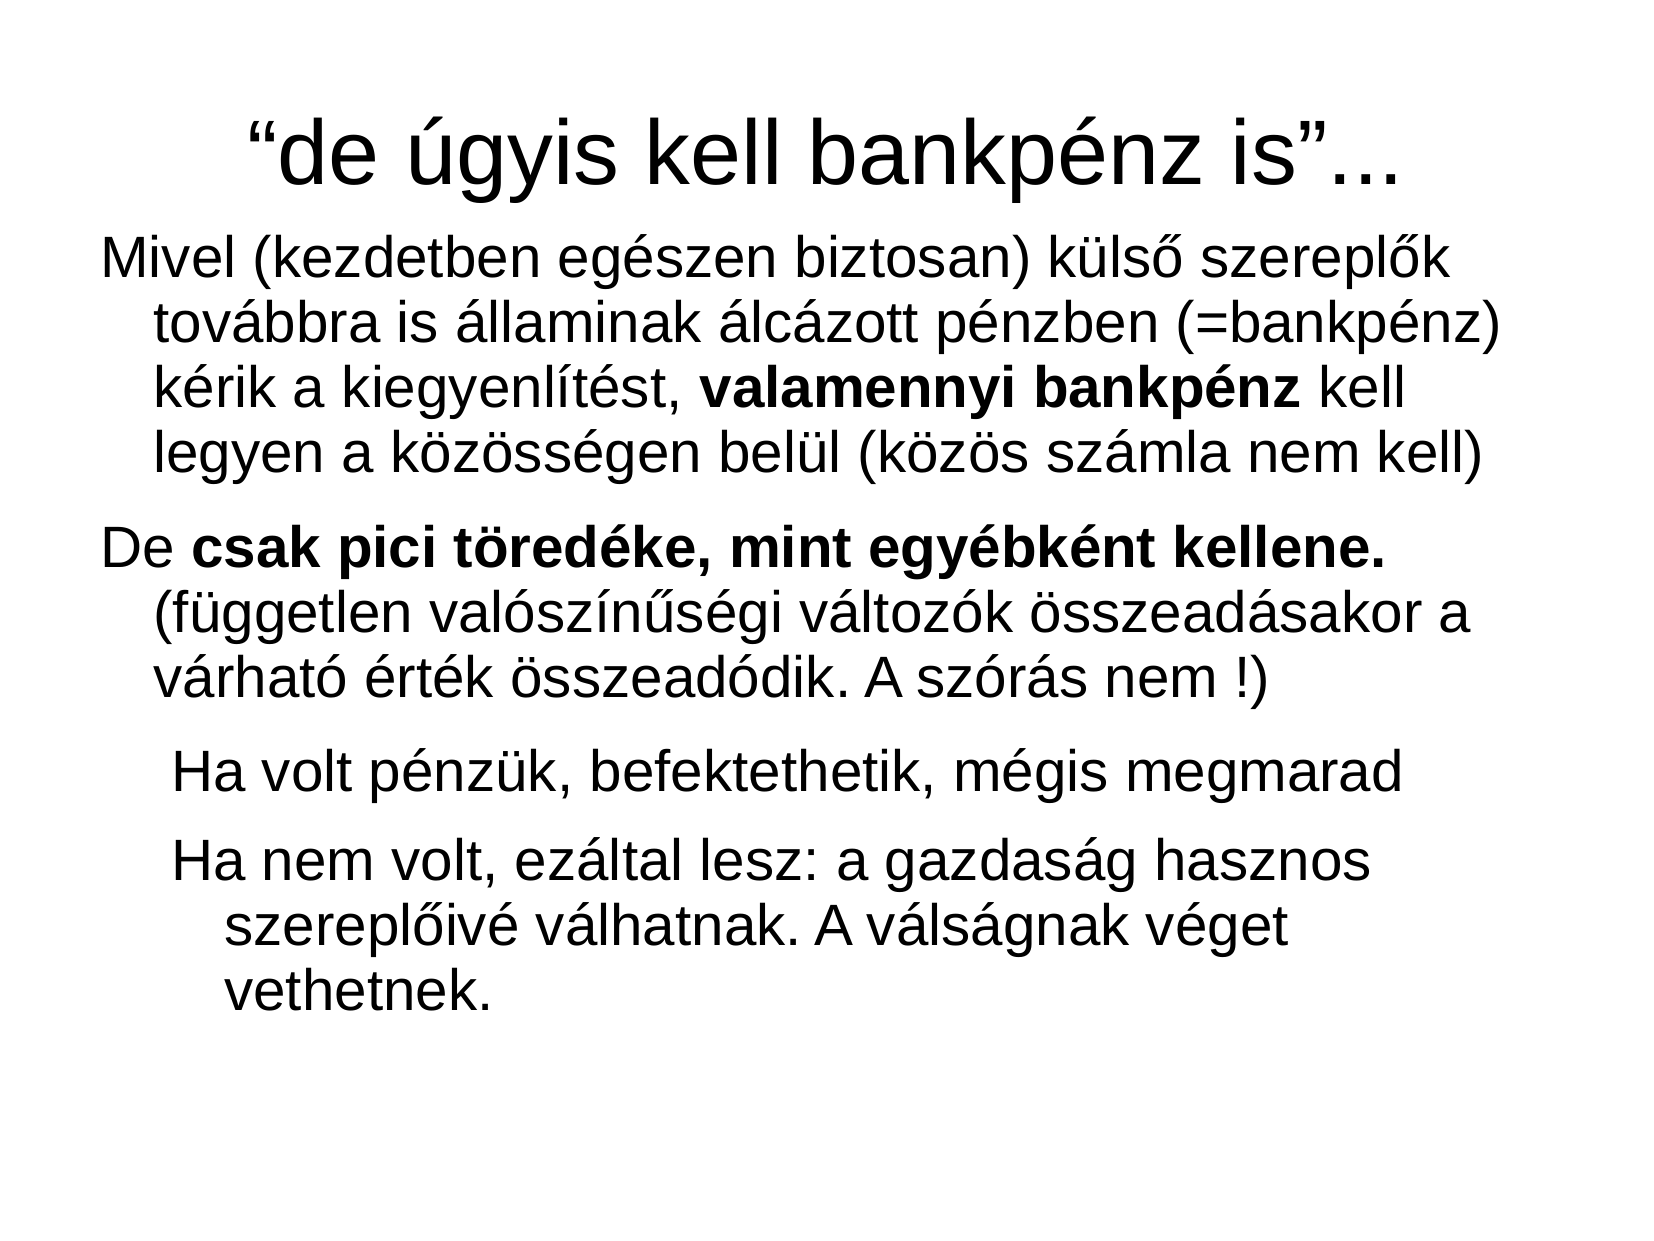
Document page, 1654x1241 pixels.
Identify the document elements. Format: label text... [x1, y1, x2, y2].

title “de úgyis kell bankpénz is”... [82, 49, 1571, 225]
list Mivel (kezdetben egészen biztosan) külső szereplők továbbra is államinak álcázott pénzben (=bankpénz) kérik a kiegyenlítést, valamennyi bankpénz kell legyen a közösségen belül (közös számla nem kell) De csak pici töredéke, mint egyébként kellene. (független valószínűségi változók összeadásakor a várható érték összeadódik. A szórás nem !) Ha volt pénzük, befektethetik, mégis megmarad Ha nem volt, ezáltal lesz: a gazdaság hasznos szereplőivé válhatnak. A válságnak véget vethetnek. [82, 225, 1571, 1201]
